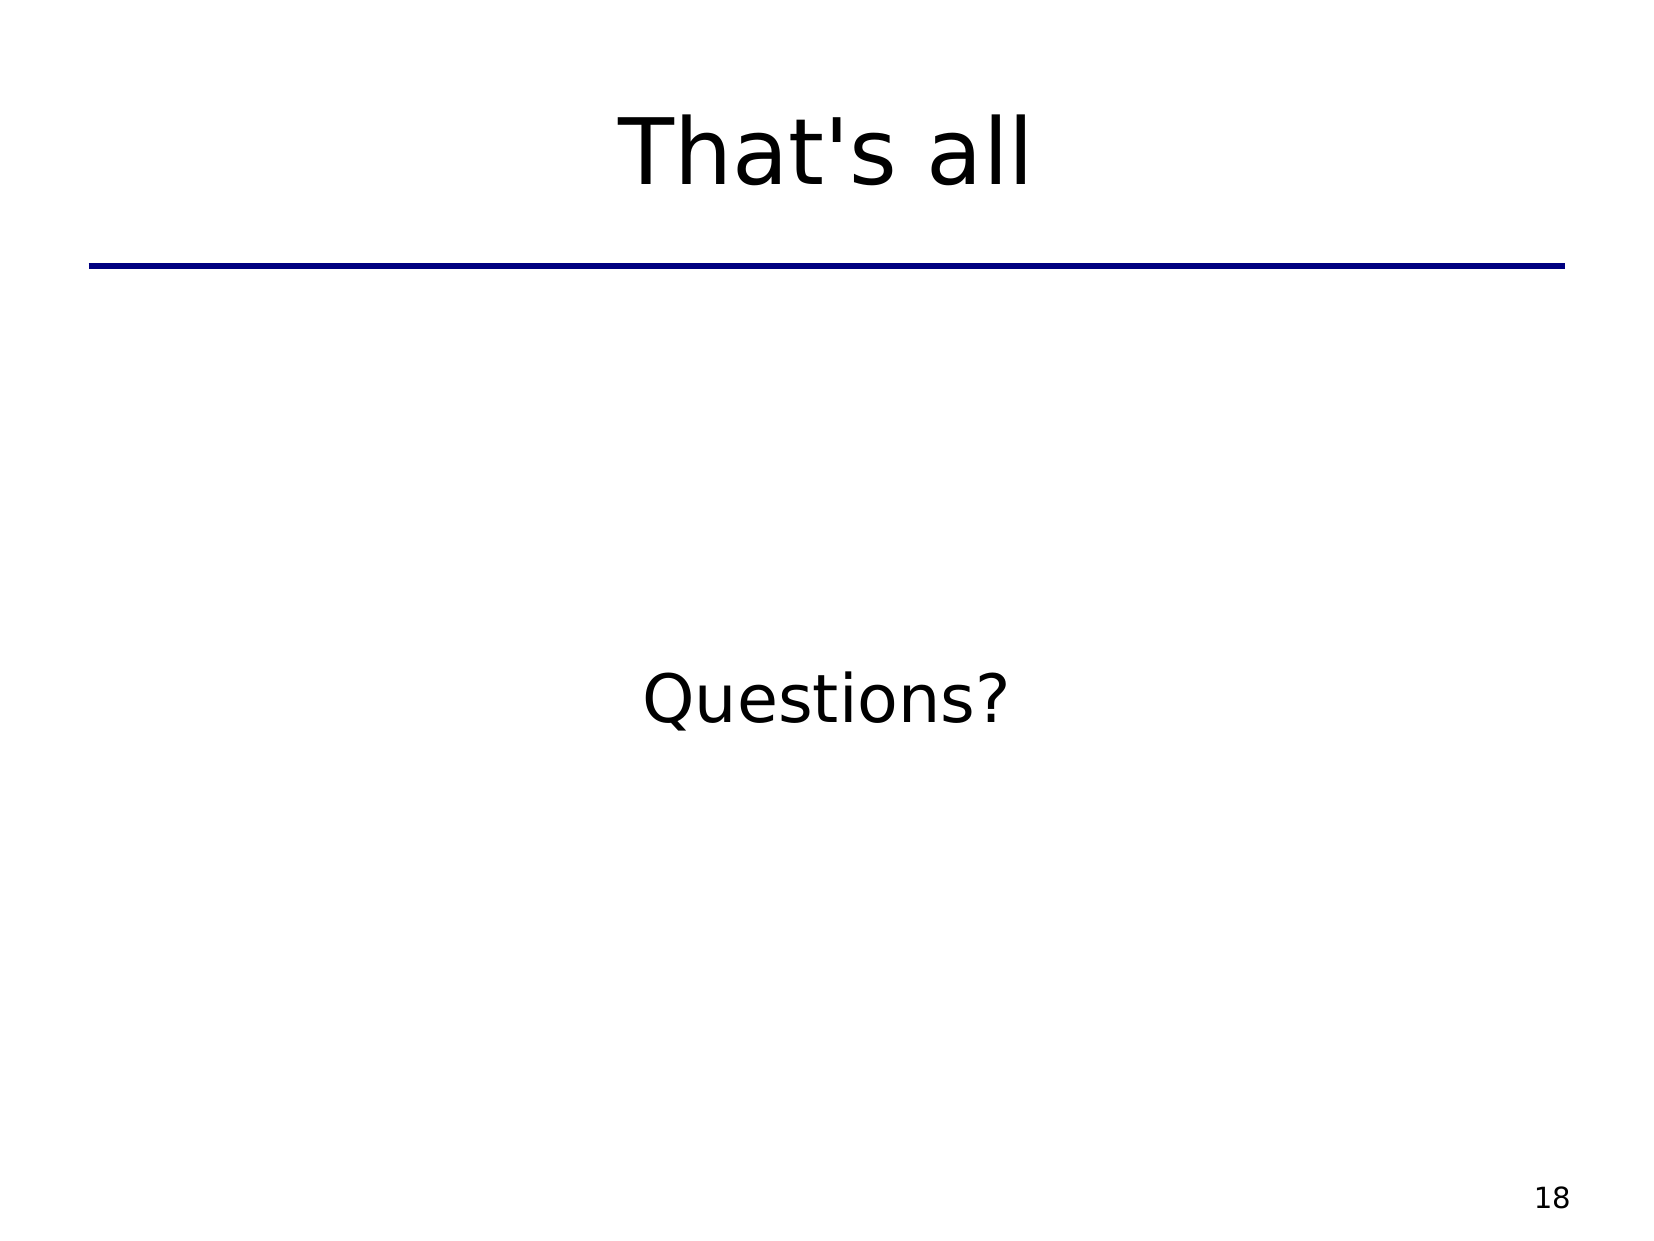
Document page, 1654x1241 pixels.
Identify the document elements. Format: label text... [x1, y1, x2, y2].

subtitle Questions? [82, 290, 1571, 1109]
title That's all [82, 49, 1571, 257]
